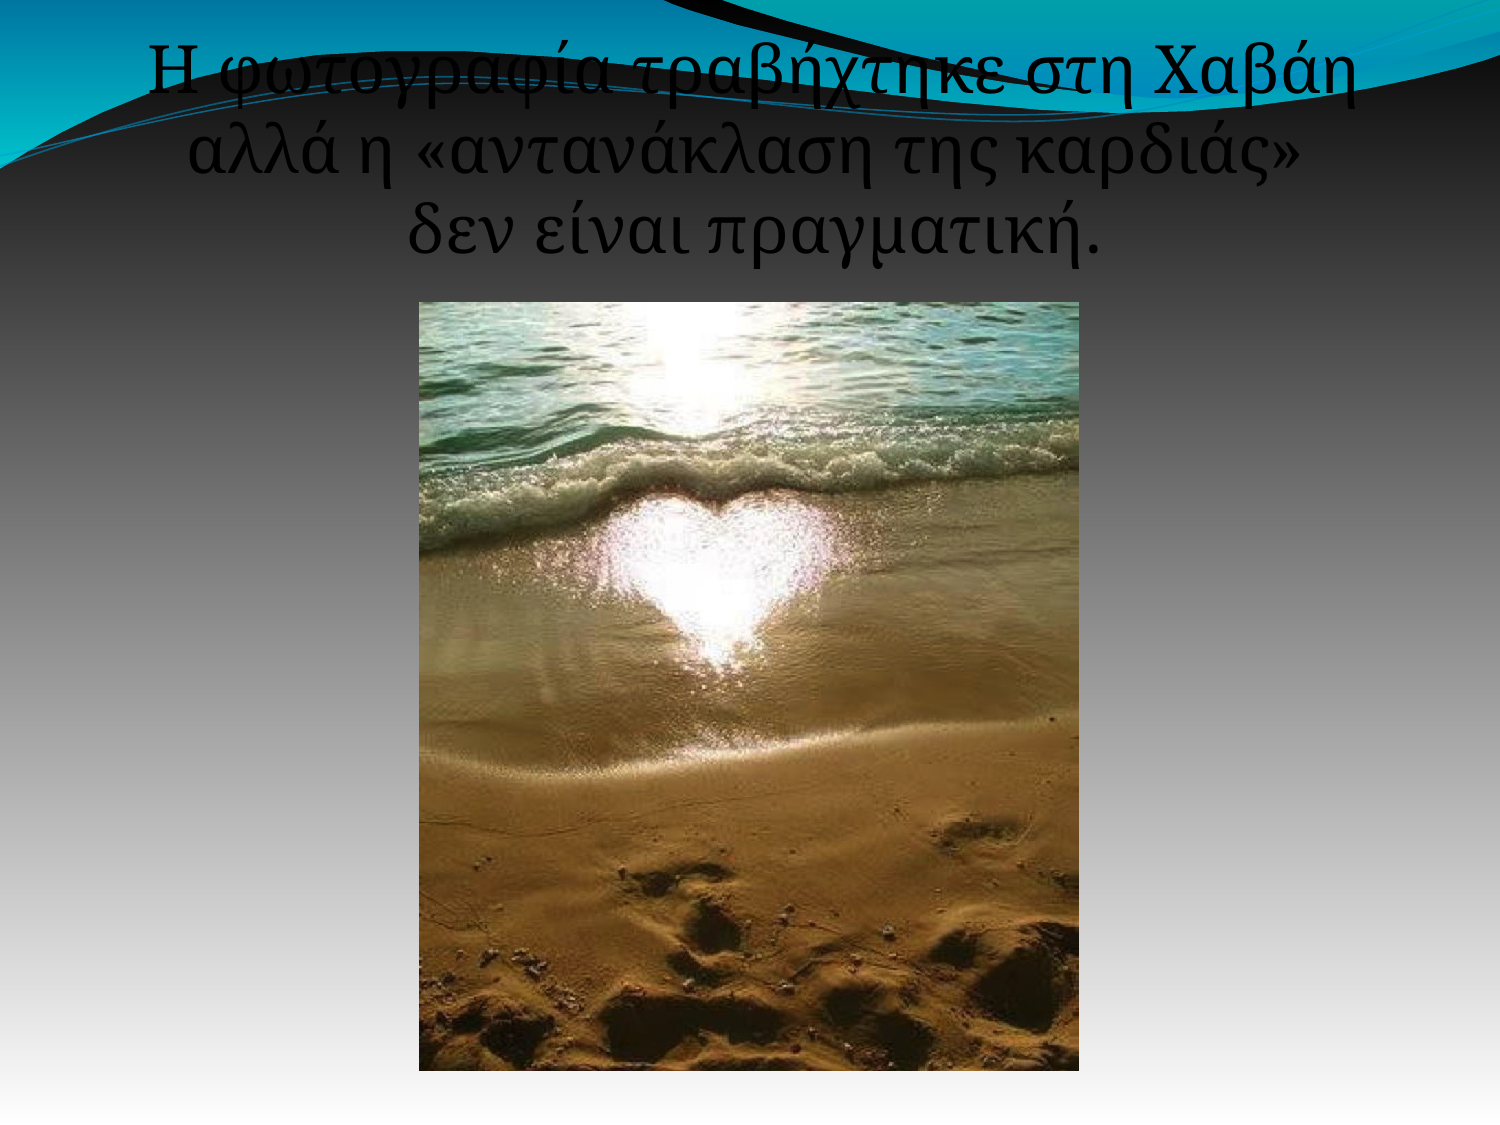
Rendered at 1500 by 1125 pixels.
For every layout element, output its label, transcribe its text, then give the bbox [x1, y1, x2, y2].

text_box Η φωτογραφία τραβήχτηκε στη Χαβάη αλλά η «αντανάκλαση της καρδιάς» δεν είναι πραγματική. [128, 19, 1381, 274]
picture [419, 302, 1079, 1071]
